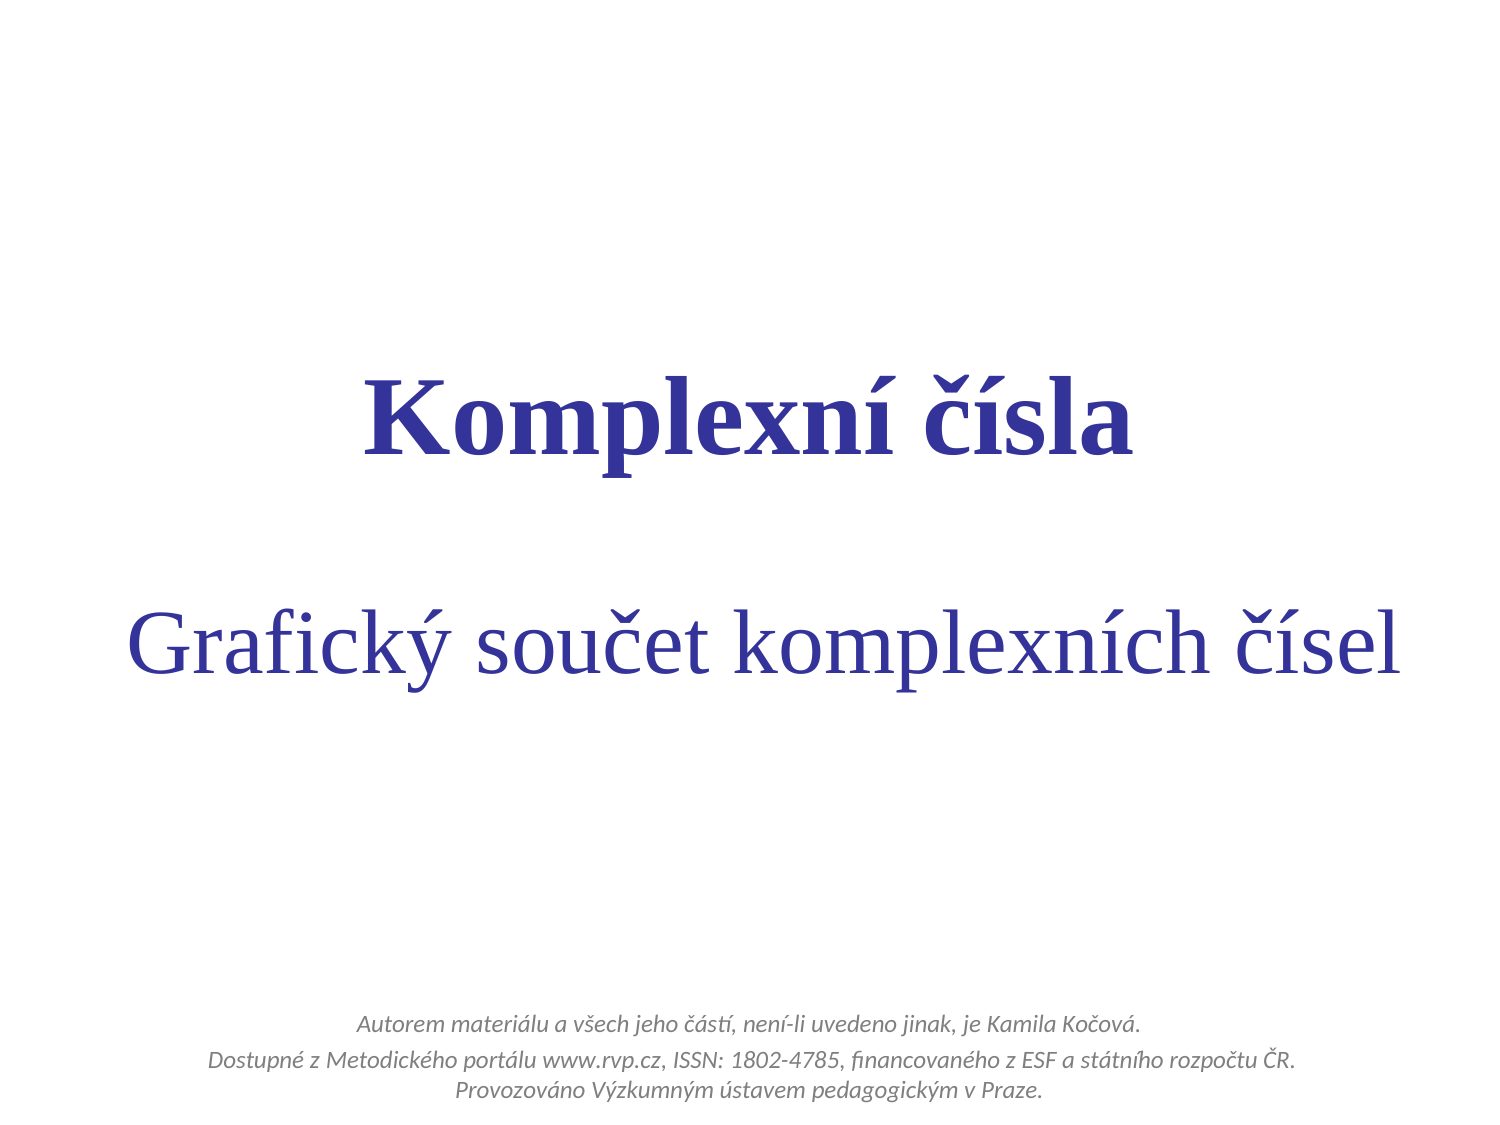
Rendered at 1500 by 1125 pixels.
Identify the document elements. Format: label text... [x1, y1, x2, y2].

text_box Autorem materiálu a všech jeho částí, není-li uvedeno jinak, je Kamila Kočová. Dostupné z Metodického portálu www.rvp.cz, ISSN: 1802-4785, financovaného z ESF a státního rozpočtu ČR. Provozováno Výzkumným ústavem pedagogickým v Praze. [123, 999, 1377, 1112]
text_box Grafický součet komplexních čísel [111, 574, 1424, 700]
text_box Komplexní čísla [75, 315, 1426, 504]
